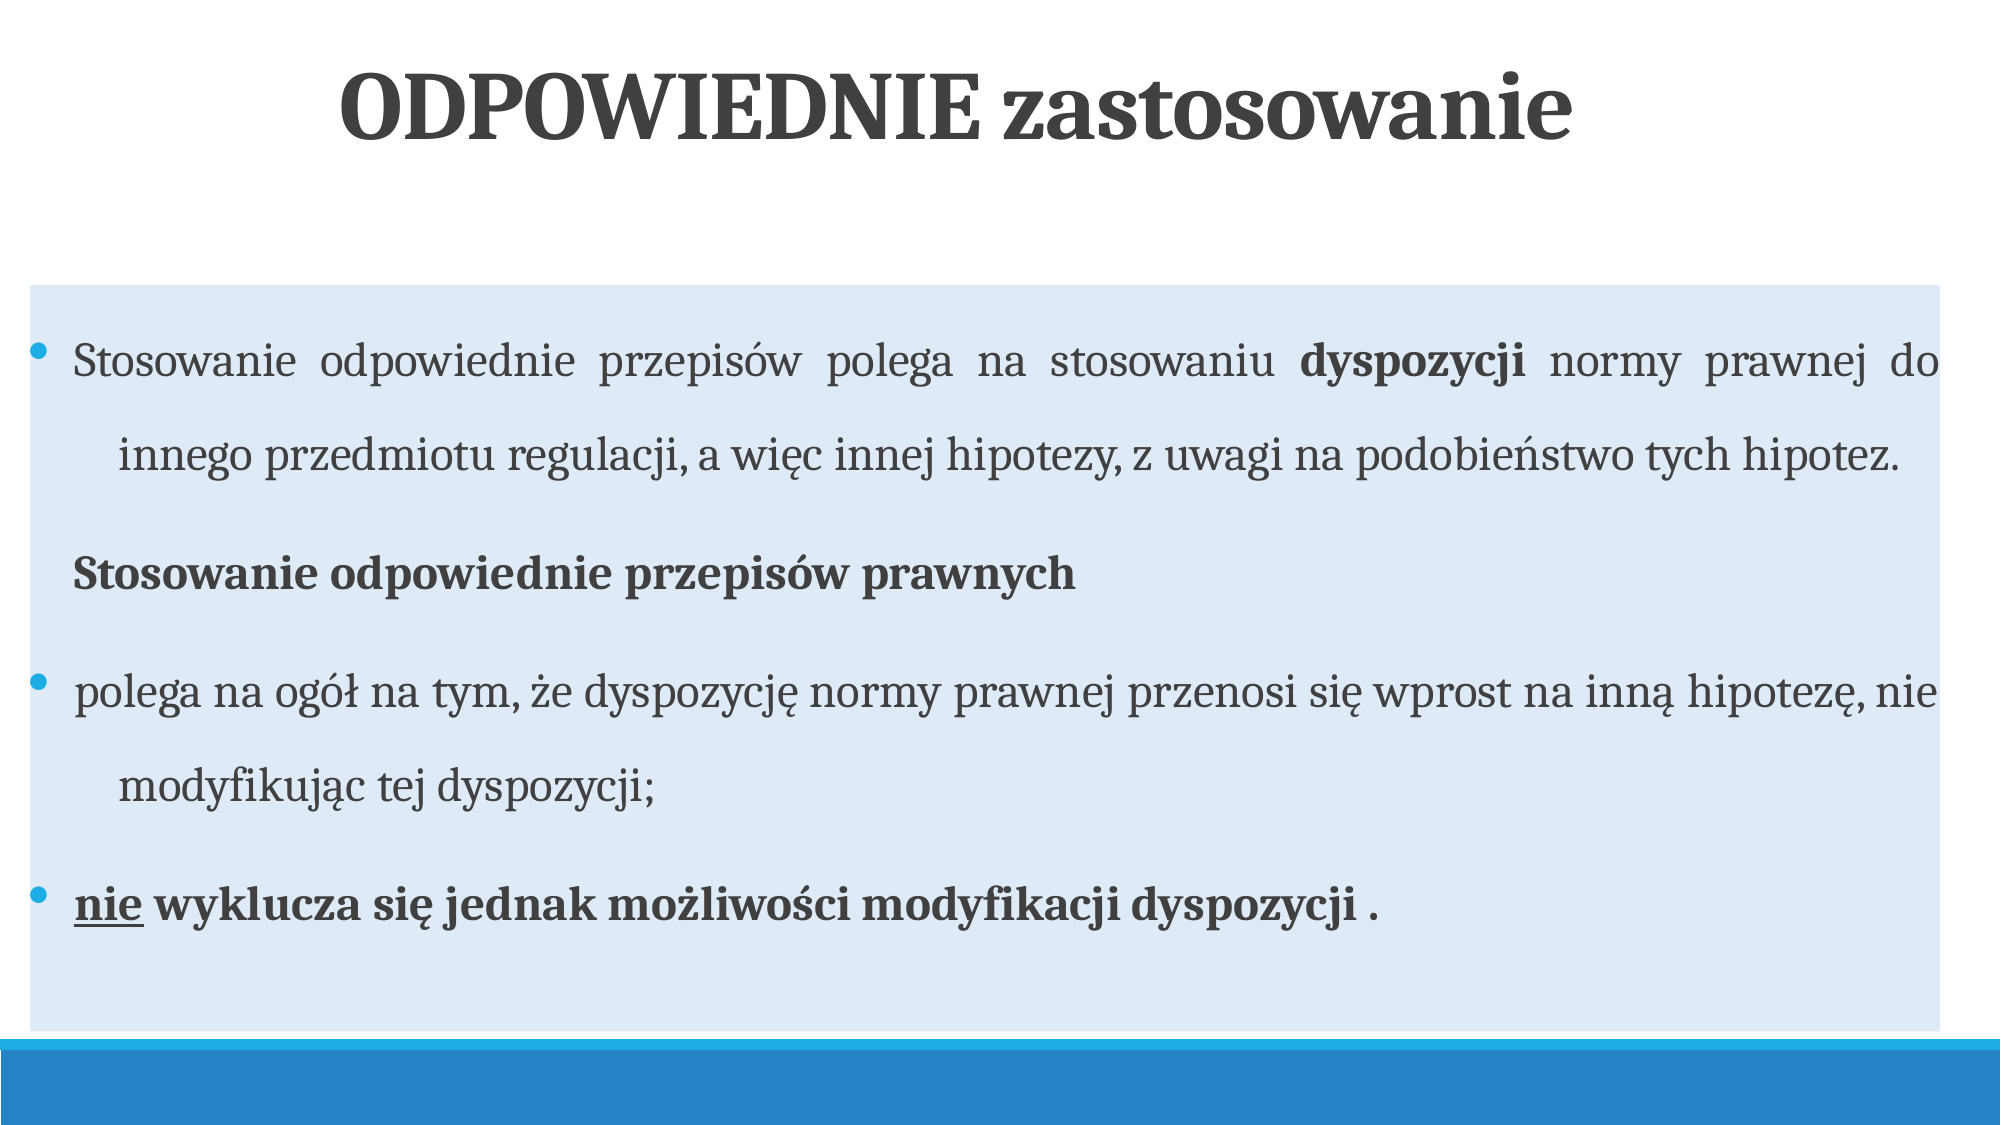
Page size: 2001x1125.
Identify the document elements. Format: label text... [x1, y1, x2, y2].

list Stosowanie odpowiednie przepisów polega na stosowaniu dyspozycji normy prawnej do innego przedmiotu regulacji, a więc innej hipotezy, z uwagi na podobieństwo tych hipotez. Stosowanie odpowiednie przepisów prawnych polega na ogół na tym, że dyspozycję normy prawnej przenosi się wprost na inną hipotezę, nie modyfikując tej dyspozycji; nie wyklucza się jednak możliwości modyfikacji dyspozycji . [30, 284, 1940, 1032]
title ODPOWIEDNIE zastosowanie [324, 52, 1839, 284]
